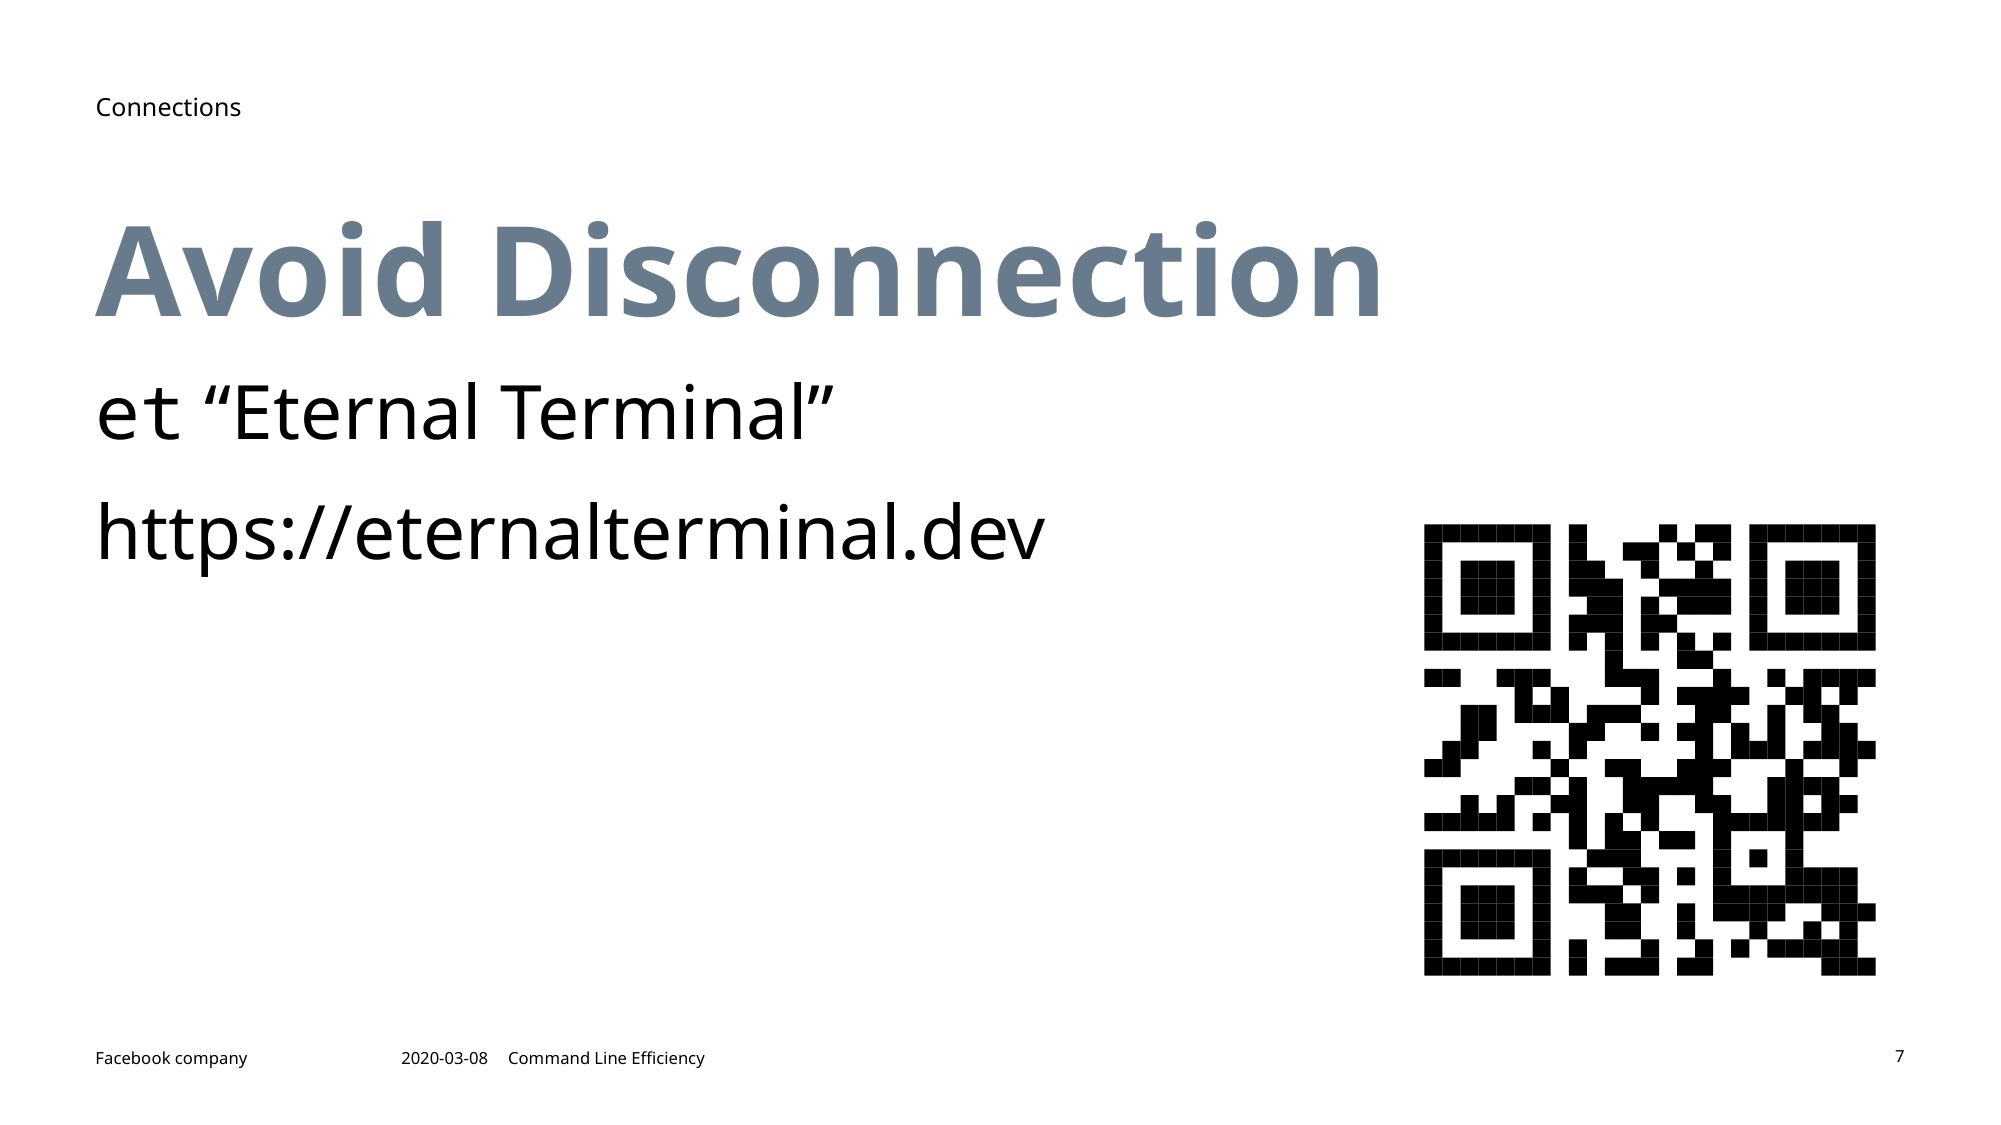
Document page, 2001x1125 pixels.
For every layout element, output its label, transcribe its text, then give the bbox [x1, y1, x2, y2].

footer Command Line Efficiency [508, 1047, 1294, 1068]
slide_number 35 [1840, 1051, 1905, 1068]
title Avoid Disconnection [95, 176, 1905, 333]
list et “Eternal Terminal” https://eternalterminal.dev [95, 355, 1905, 820]
picture [1350, 450, 1951, 1051]
slide_number 2020-03-08 [401, 1047, 508, 1068]
list Connections [95, 88, 988, 119]
